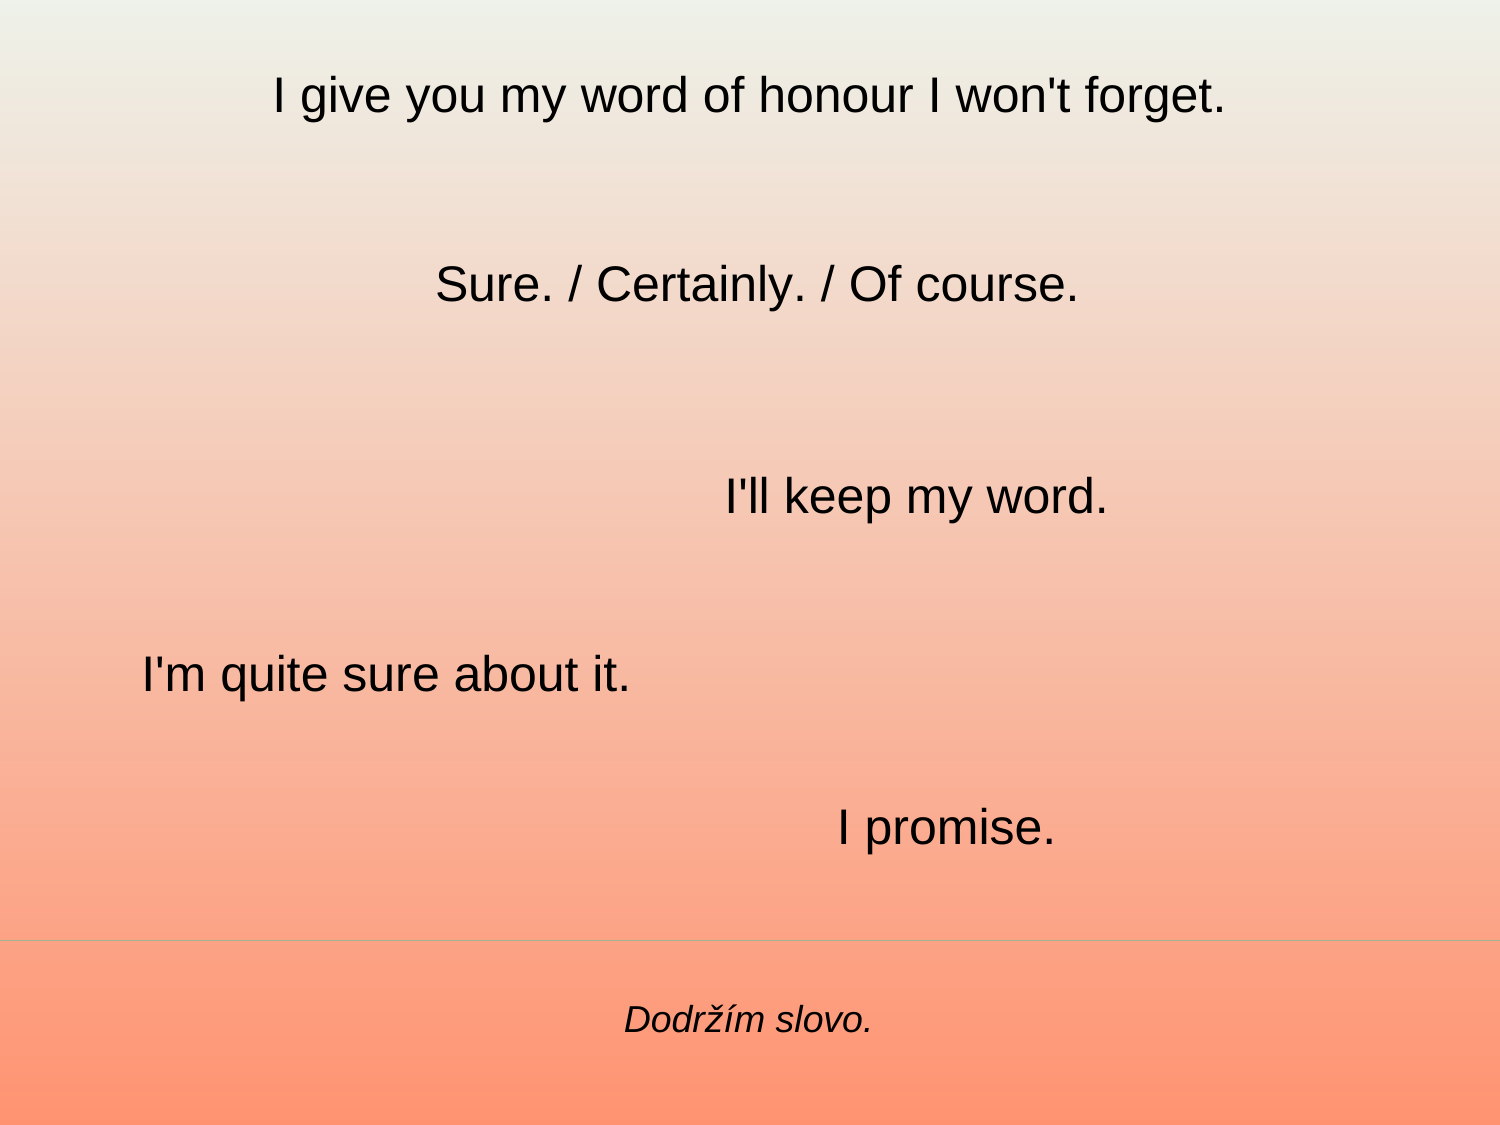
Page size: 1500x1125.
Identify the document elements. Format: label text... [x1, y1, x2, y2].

text_box Dodržím slovo. [609, 987, 889, 1049]
text_box I promise. [822, 786, 1072, 863]
text_box I'll keep my word. [709, 456, 1124, 532]
text_box I'm quite sure about it. [126, 633, 647, 709]
text_box I give you my word of honour I won't forget. [0, 54, 1500, 131]
text_box Sure. / Certainly. / Of course. [420, 243, 1096, 319]
